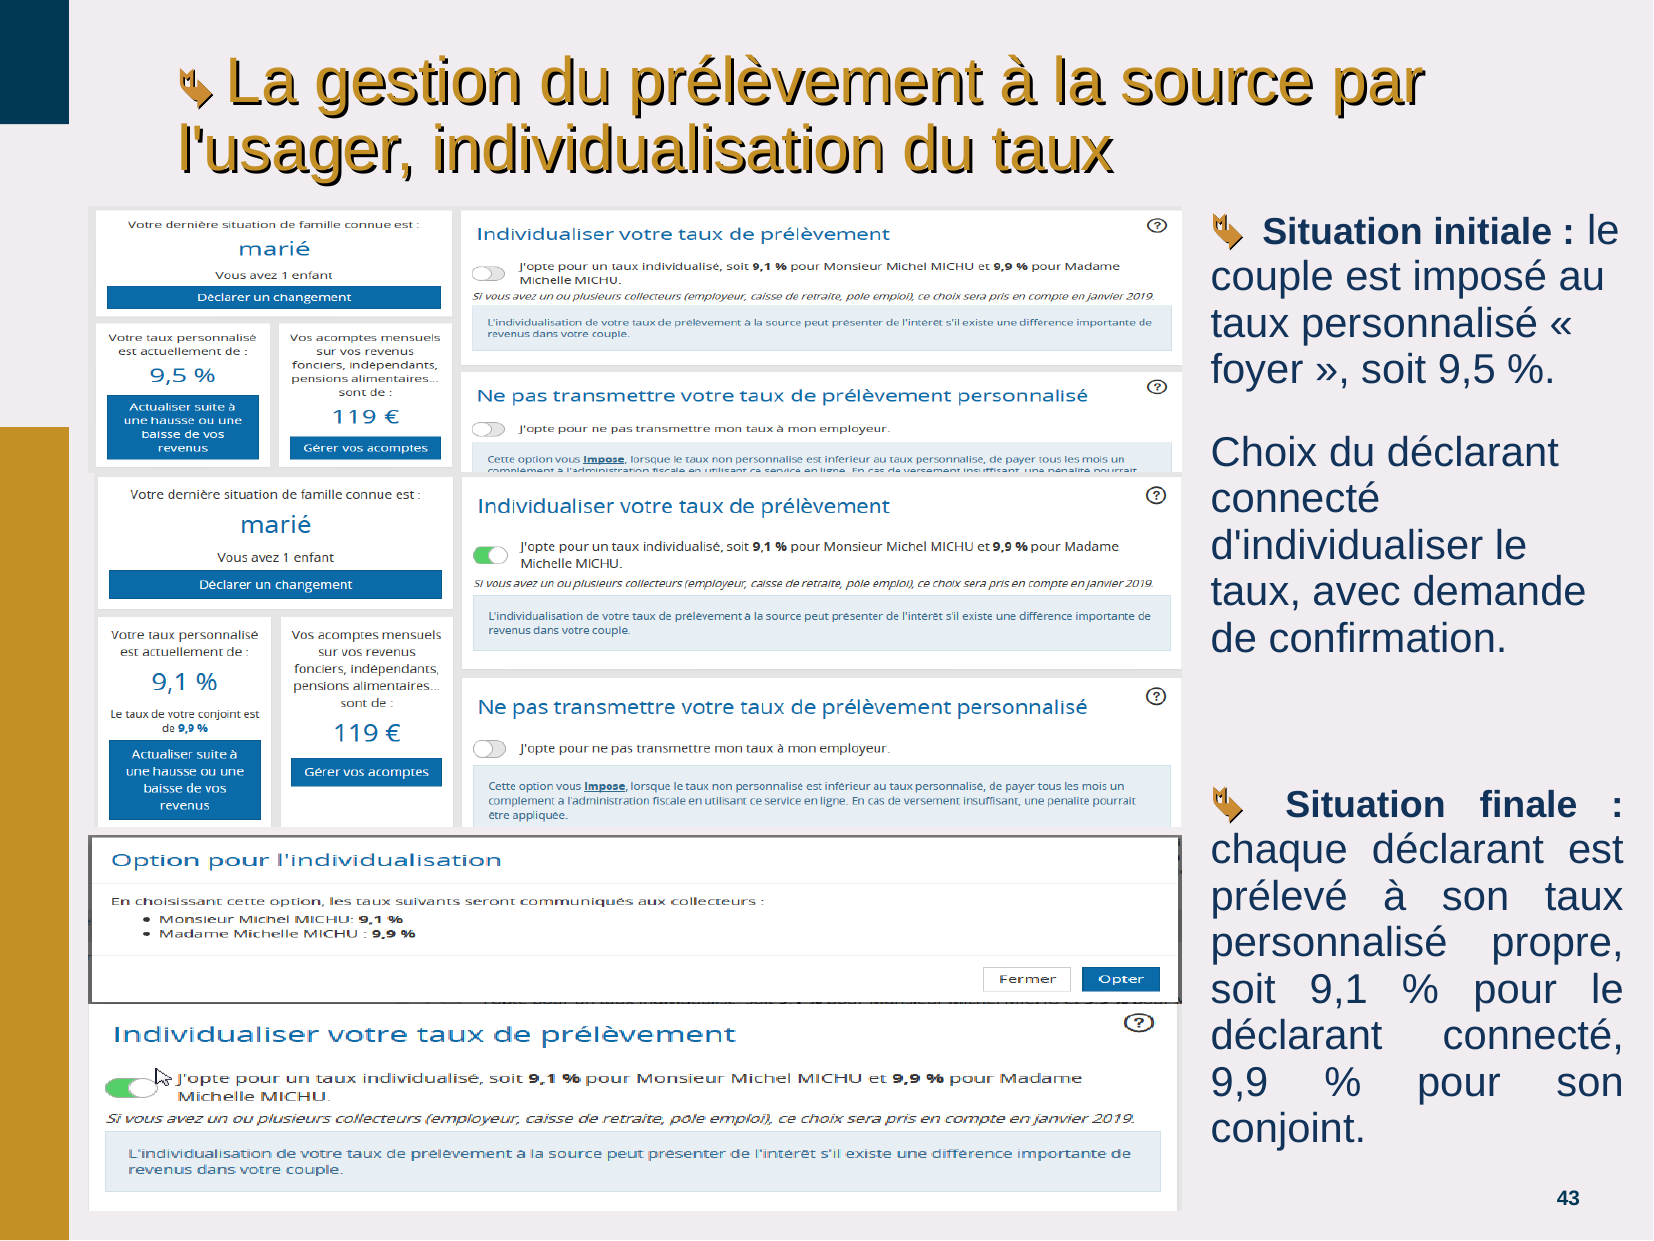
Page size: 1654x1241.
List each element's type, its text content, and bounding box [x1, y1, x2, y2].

title  La gestion du prélèvement à la source par l'usager, individualisation du taux [177, 46, 1452, 187]
text_box <numéro> [1429, 1181, 1595, 1220]
list  Situation initiale : le couple est imposé au taux personnalisé « foyer », soit 9,5 %. Choix du déclarant connecté d'individualiser le taux, avec demande de confirmation.  Situation finale : chaque déclarant est prélevé à son taux personnalisé propre, soit 9,1 % pour le déclarant connecté, 9,9 % pour son conjoint. [1210, 206, 1625, 1157]
picture [88, 206, 1182, 827]
picture [88, 835, 1182, 1211]
